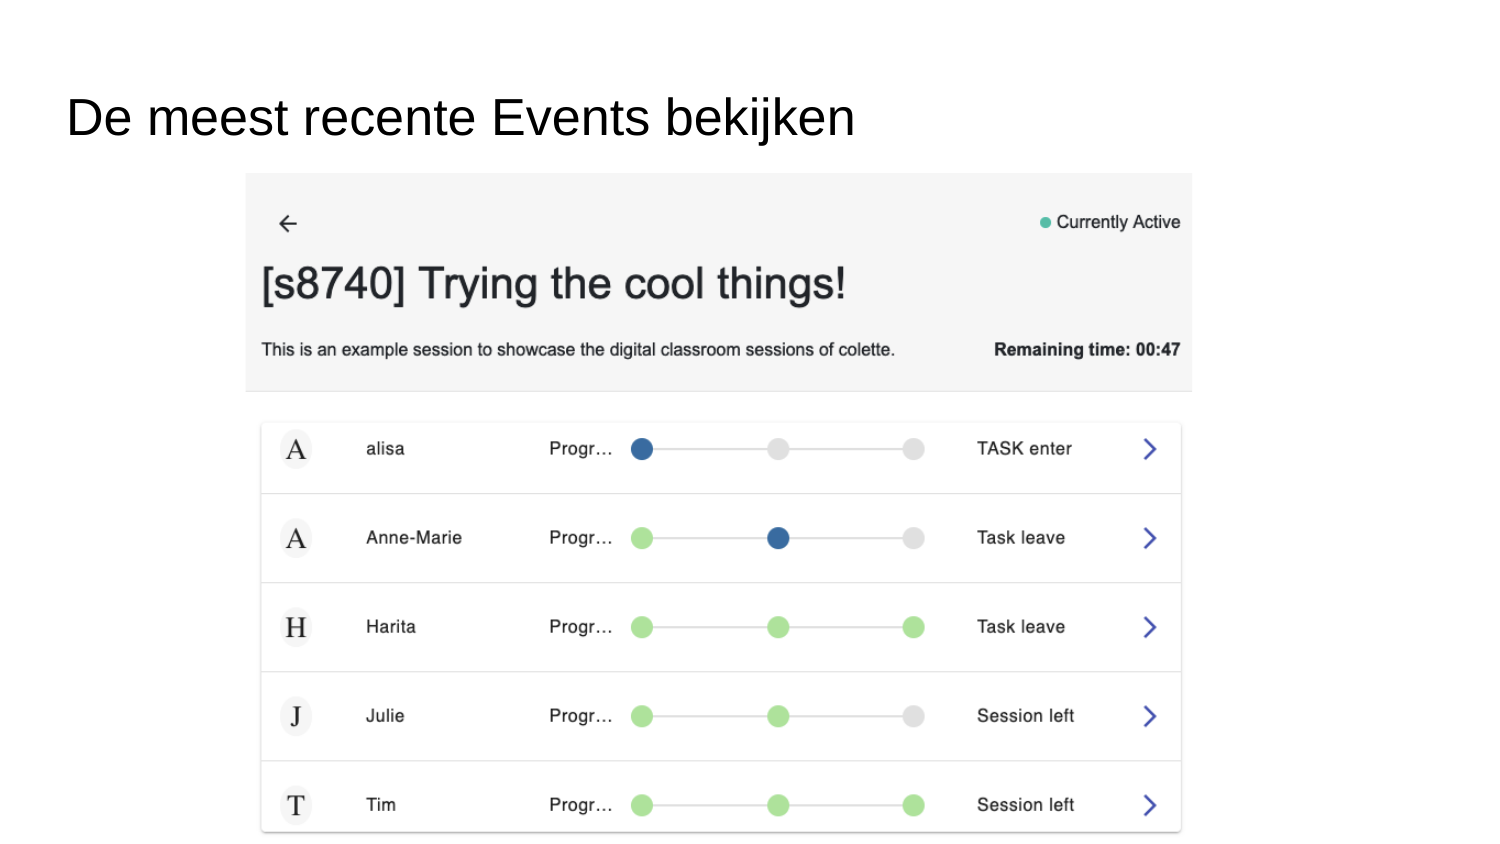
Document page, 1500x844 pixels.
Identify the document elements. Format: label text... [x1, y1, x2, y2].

picture [245, 173, 1193, 844]
title De meest recente Events bekijken [51, 72, 1449, 167]
